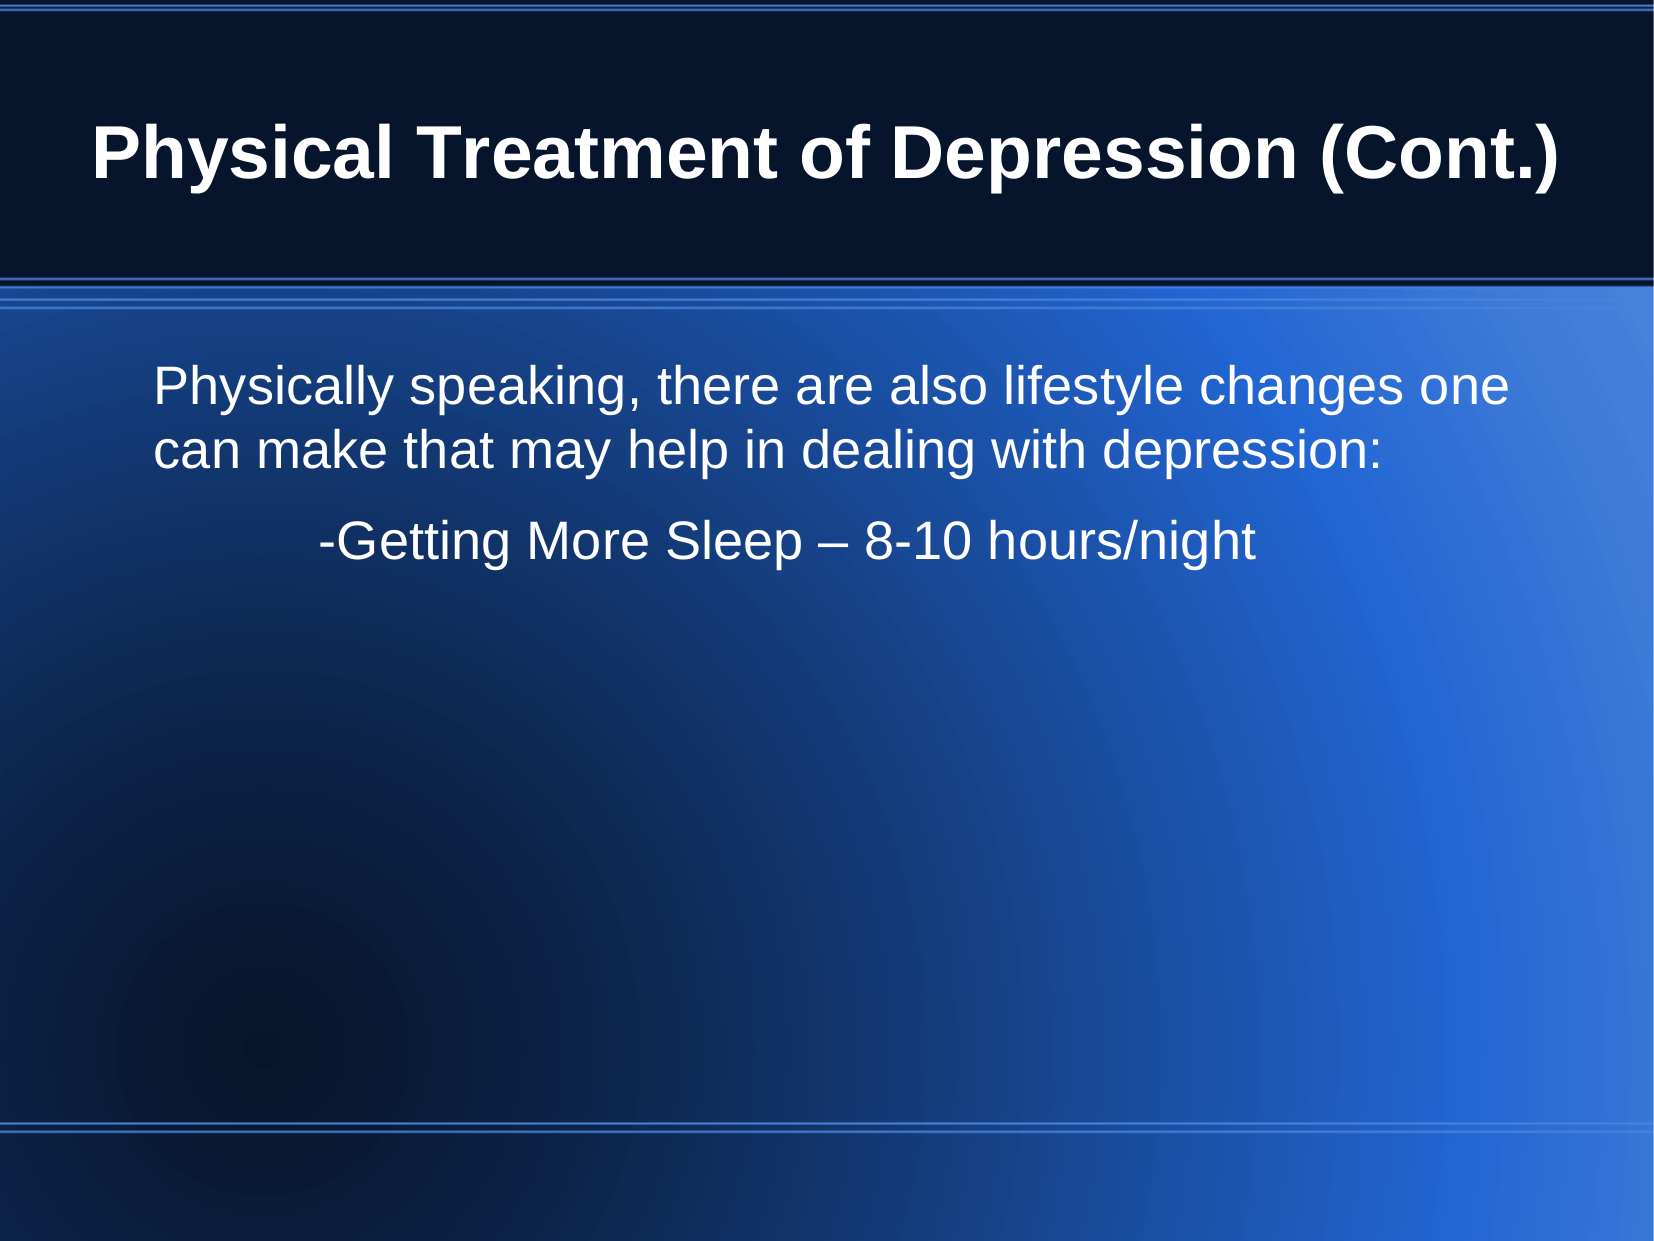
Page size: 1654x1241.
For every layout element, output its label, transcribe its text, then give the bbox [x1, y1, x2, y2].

list Physically speaking, there are also lifestyle changes one can make that may help in dealing with depression: -Getting More Sleep – 8-10 hours/night [82, 355, 1571, 1094]
title Physical Treatment of Depression (Cont.) [82, 49, 1571, 257]
picture [0, 0, 1654, 1241]
